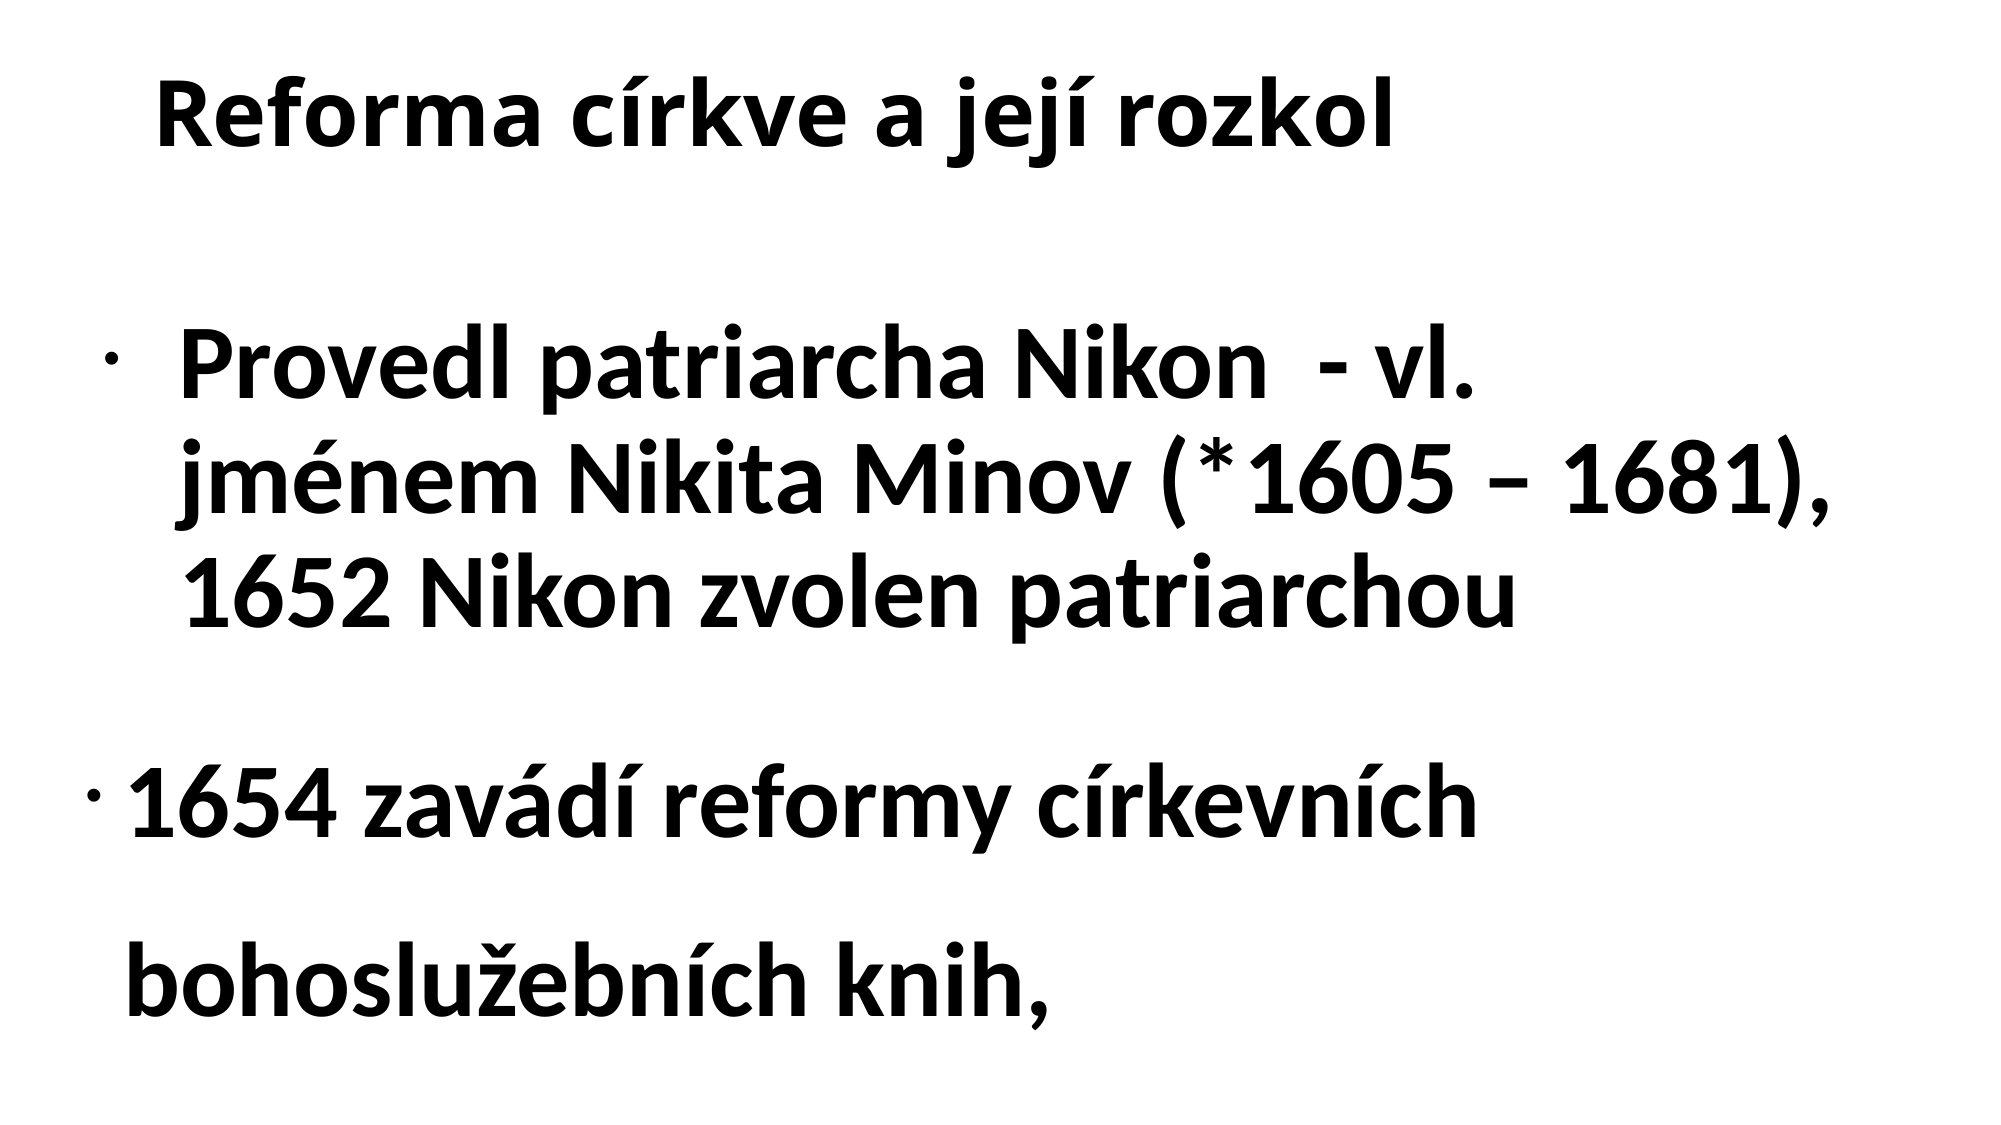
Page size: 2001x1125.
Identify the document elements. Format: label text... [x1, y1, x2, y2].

title Reforma církve a její rozkol [137, 59, 1863, 278]
list Provedl patriarcha Nikon - vl. jménem Nikita Minov (*1605 – 1681), 1652 Nikon zvolen patriarchou 1654 zavádí reformy církevních bohoslužebních knih, Dotkl se některých církevních zvyků: hledal základ pravoslaví v řeckých vzorech, reformy v církevní bohoslužbě (zvelebení zpěvu, mše), křižování třemi prsty místo dvou, klanění do pasu a ne až na zem změna textu některých modliteb začátek církevního rozkolu směřoval k utužování patriarchovy moci – nabídl Alexeji Michajloviči být spoluvládcem (jako Filaret u cara Fjodora) 1658 se vzdává úřadu patriarchy [70, 299, 1863, 1092]
